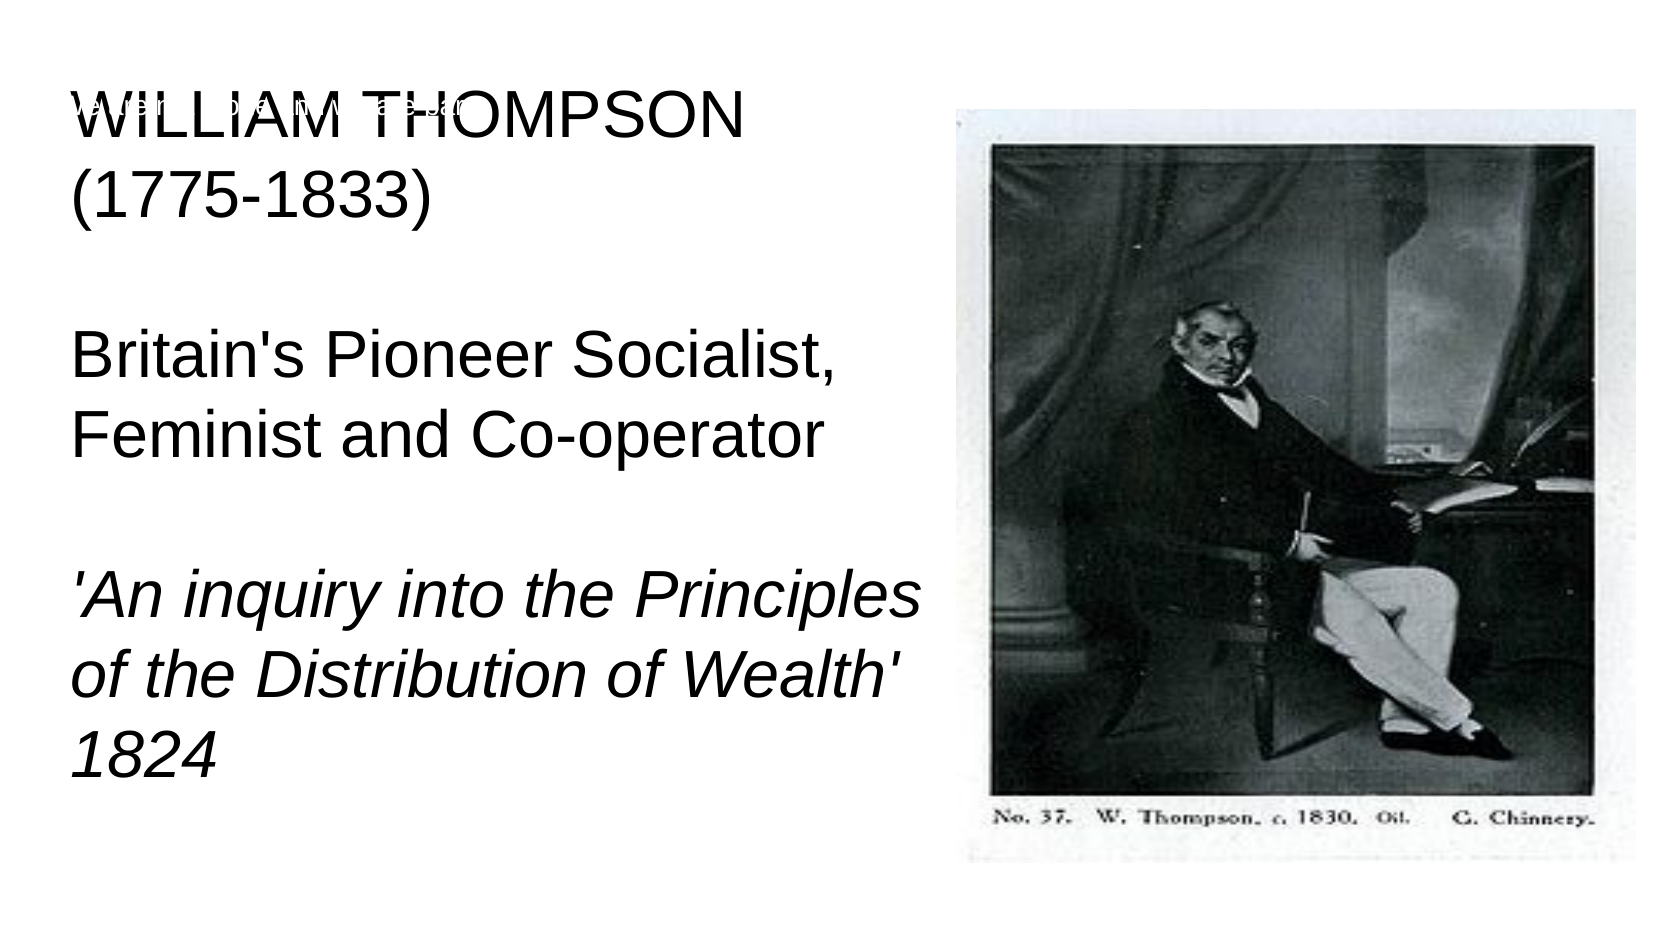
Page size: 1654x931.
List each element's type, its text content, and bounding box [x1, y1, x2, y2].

text_box WILLIAM THOMPSON (1775-1833) Britain's Pioneer Socialist, Feminist and Co-operator 'An inquiry into the Principles of the Distribution of Wealth' 1824 ? [70, 182, 957, 895]
text_box We are not alone and we are par [59, 26, 1548, 182]
picture [956, 109, 1636, 863]
